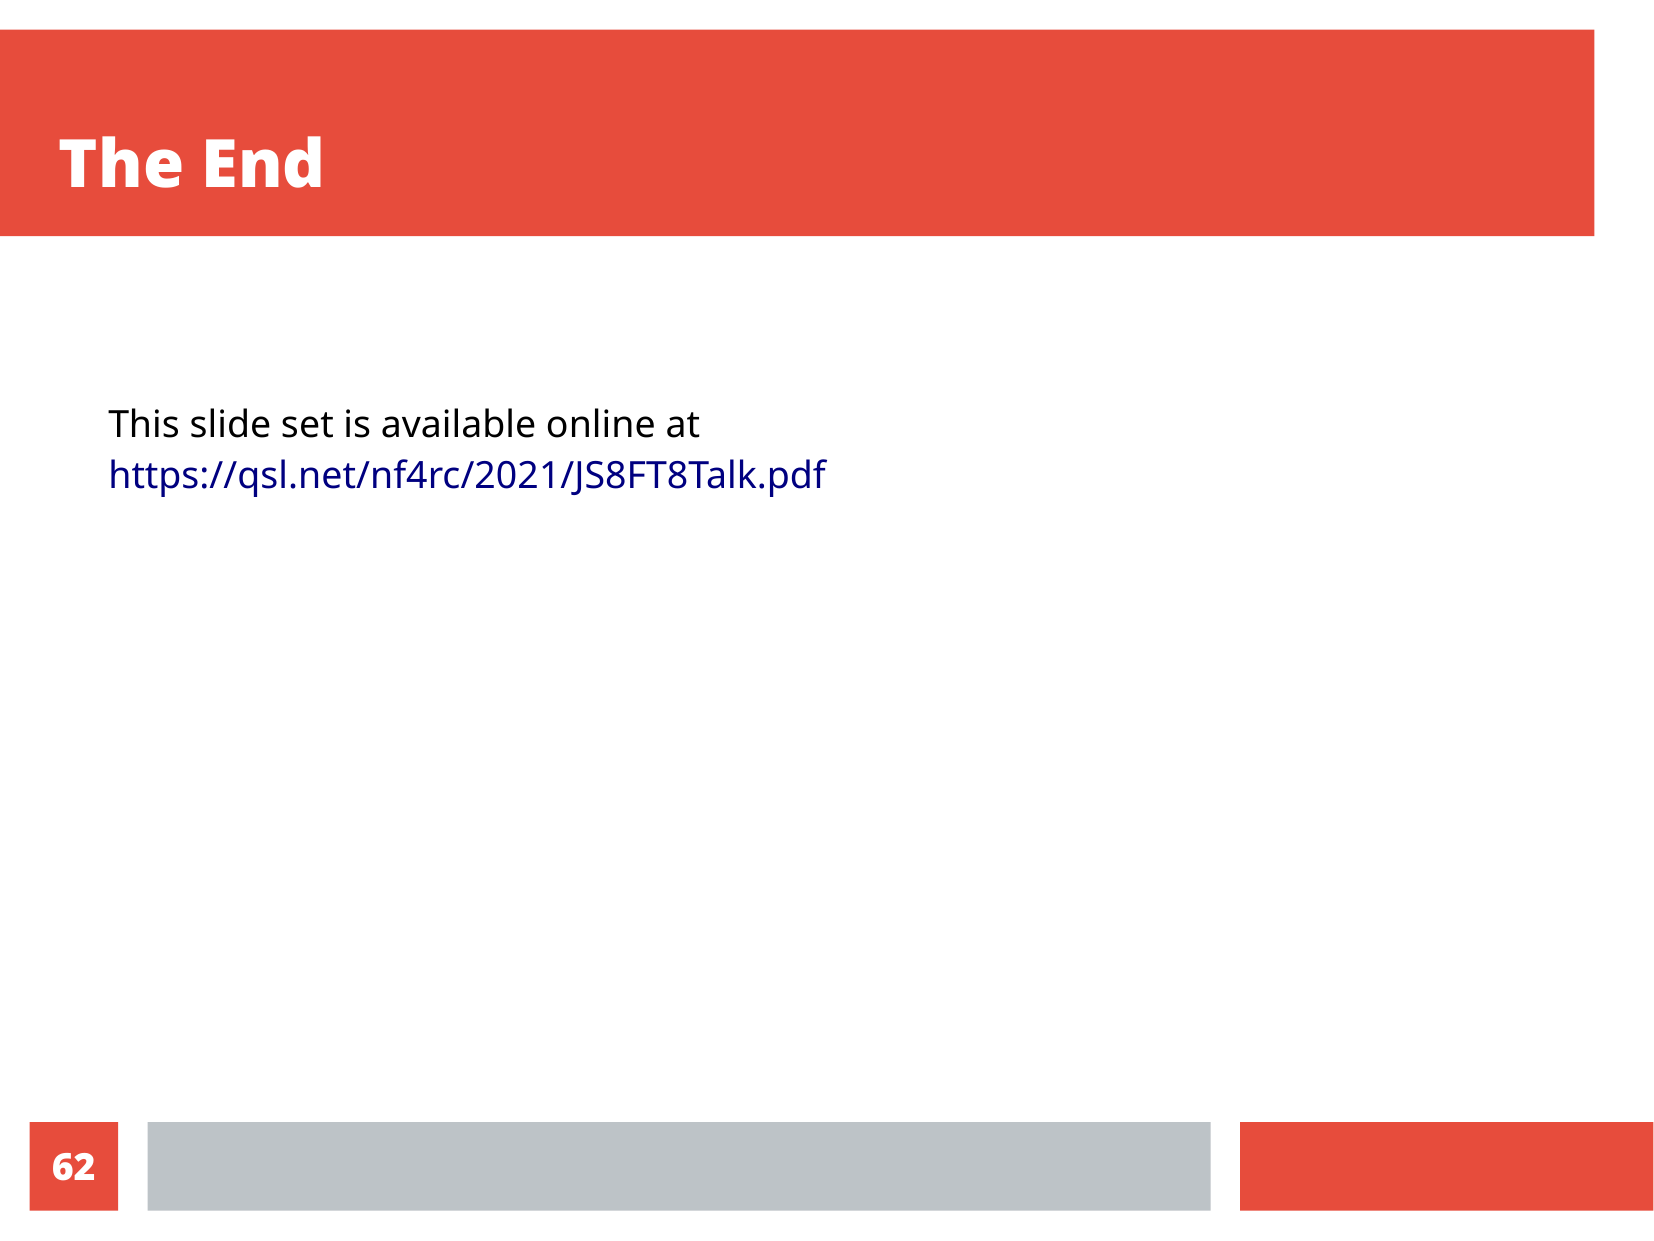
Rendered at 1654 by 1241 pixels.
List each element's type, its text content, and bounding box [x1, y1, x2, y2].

text_box This slide set is available online at https://qsl.net/nf4rc/2021/JS8FT8Talk.pdf [93, 390, 1381, 558]
title The End [59, 59, 1595, 207]
